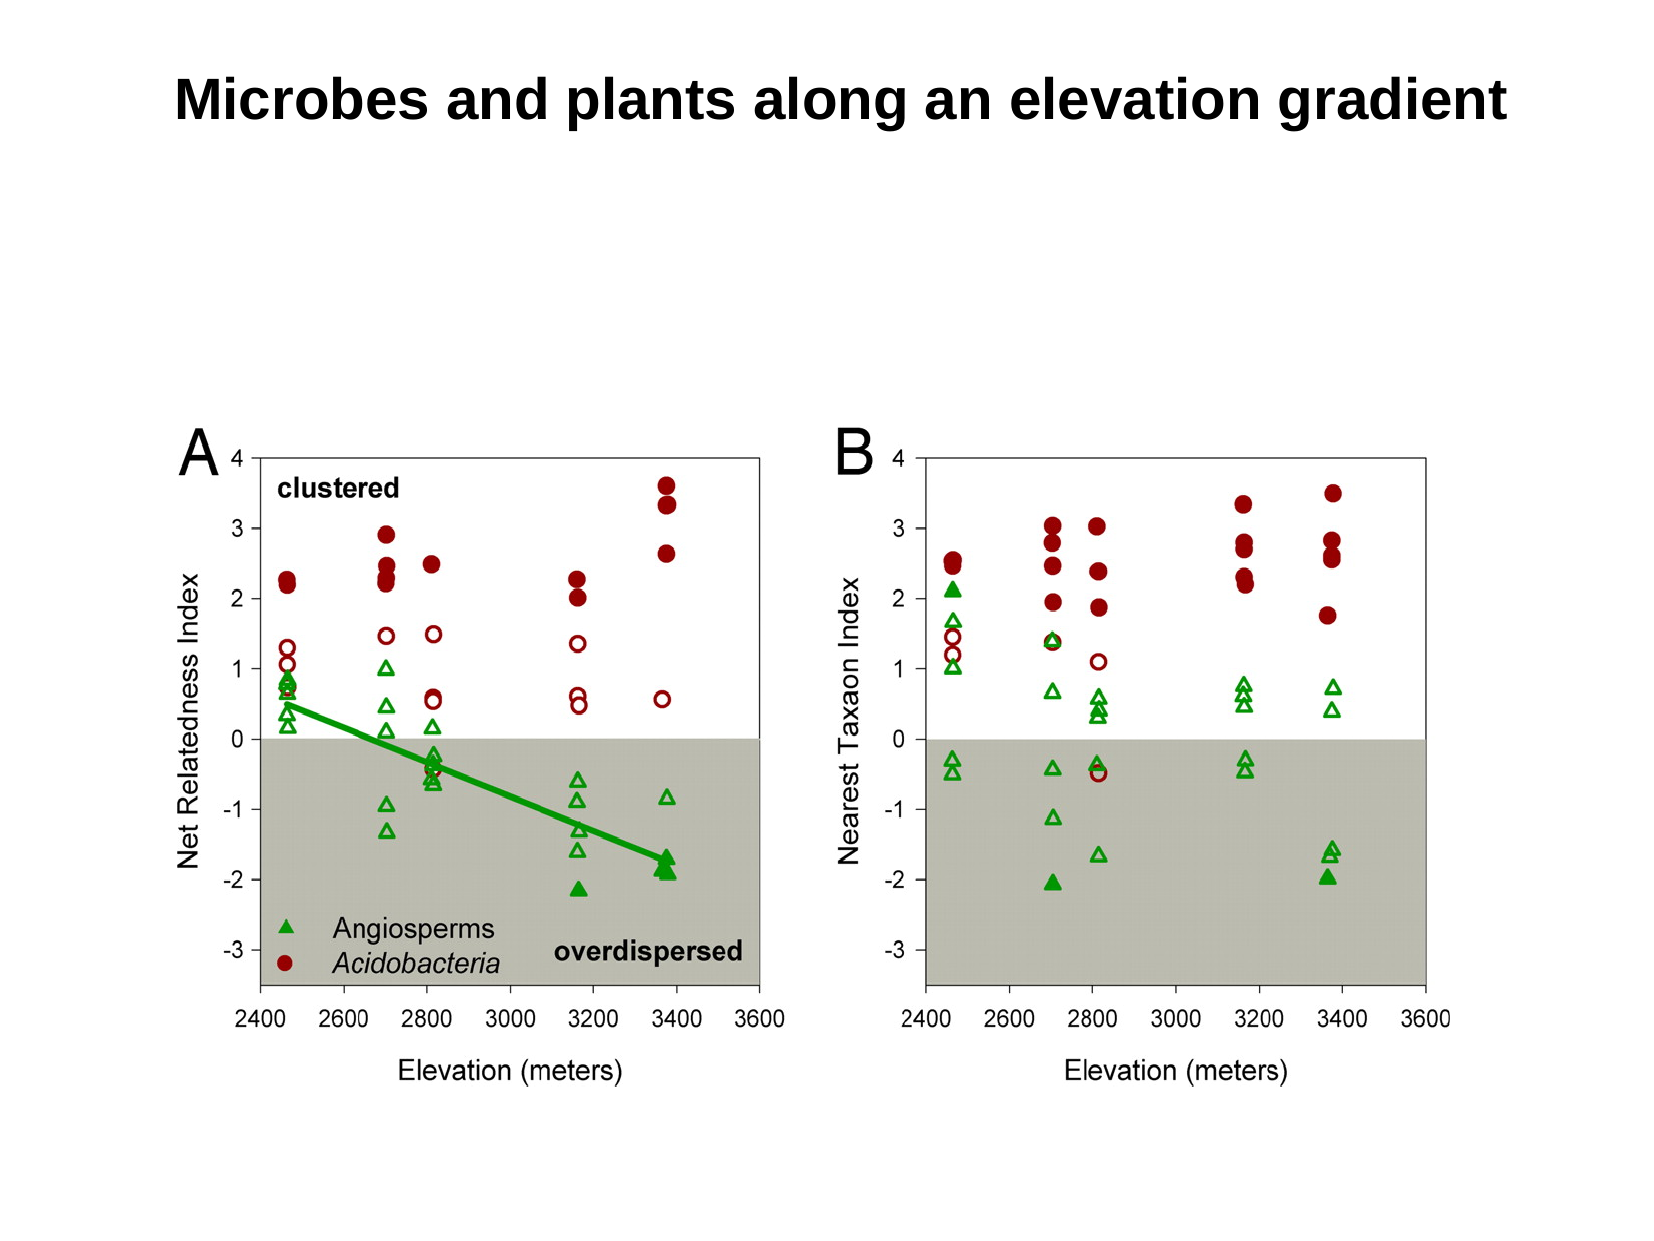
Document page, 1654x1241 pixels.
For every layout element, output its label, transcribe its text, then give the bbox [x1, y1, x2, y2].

text_box Microbes and plants along an elevation gradient [159, 59, 1654, 141]
picture [177, 425, 1450, 1087]
